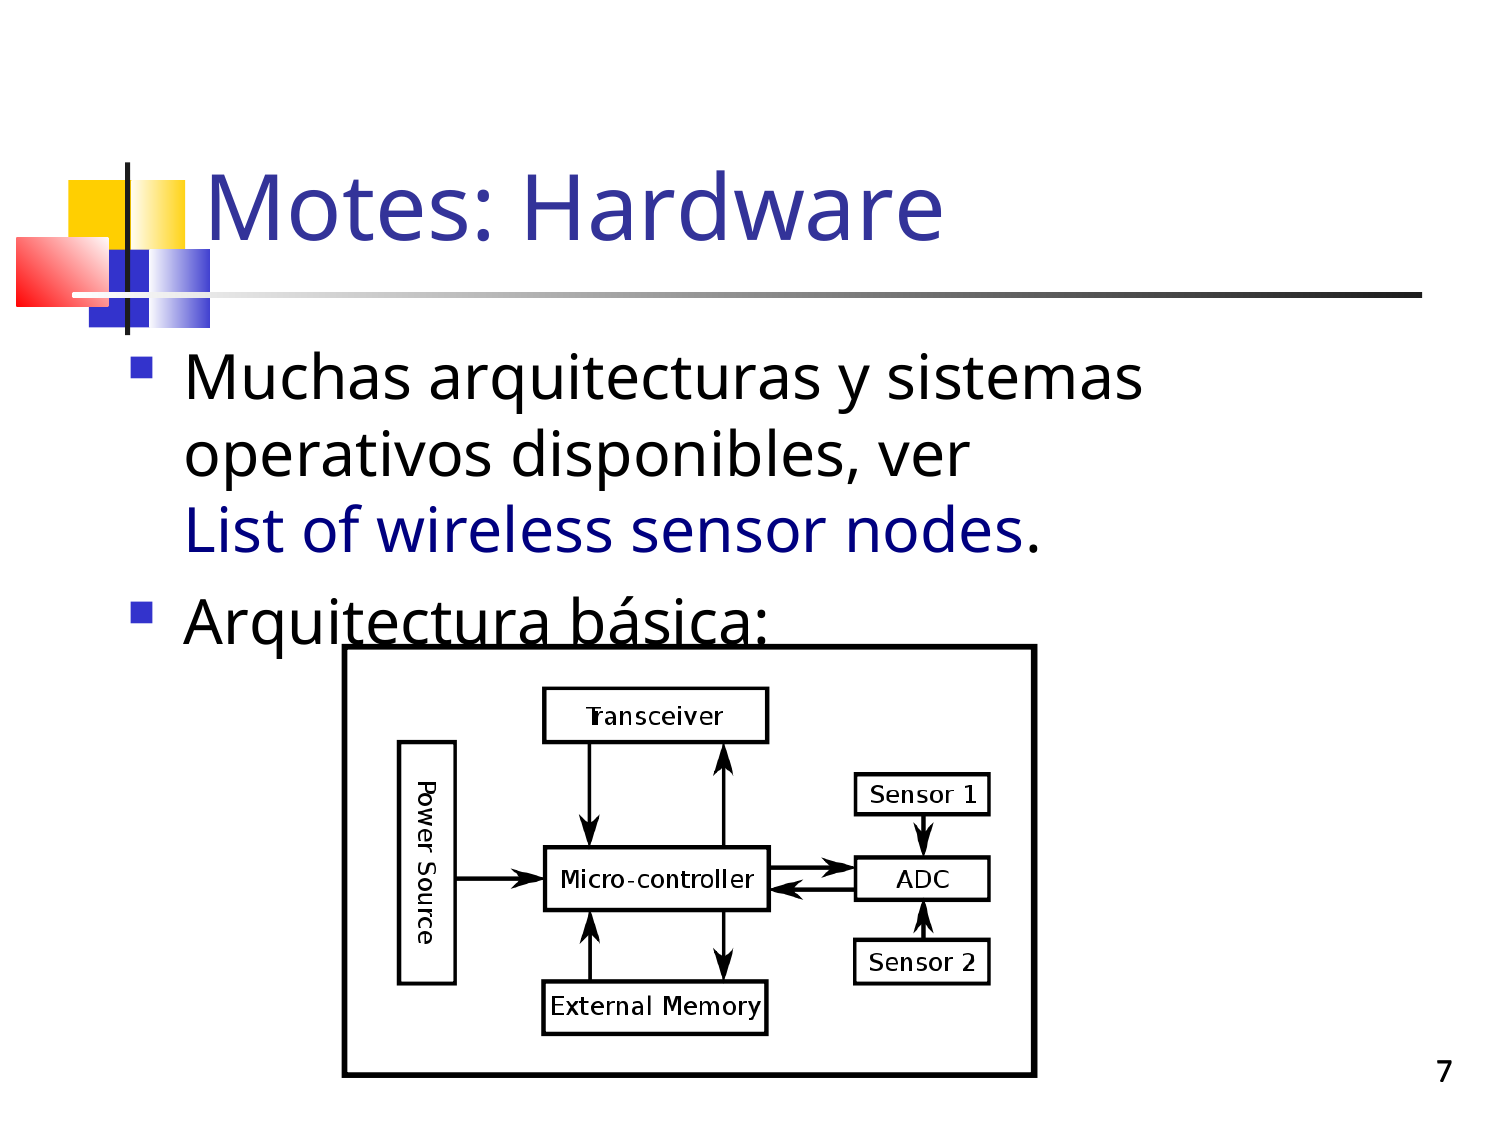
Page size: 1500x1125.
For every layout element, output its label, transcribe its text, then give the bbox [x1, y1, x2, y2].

text_box <number> [1155, 1057, 1468, 1100]
list Muchas arquitecturas y sistemas operativos disponibles, ver List of wireless sensor nodes. Arquitectura básica: [112, 331, 1469, 1057]
title Motes: Hardware [188, 35, 1269, 276]
picture [322, 637, 1051, 1088]
